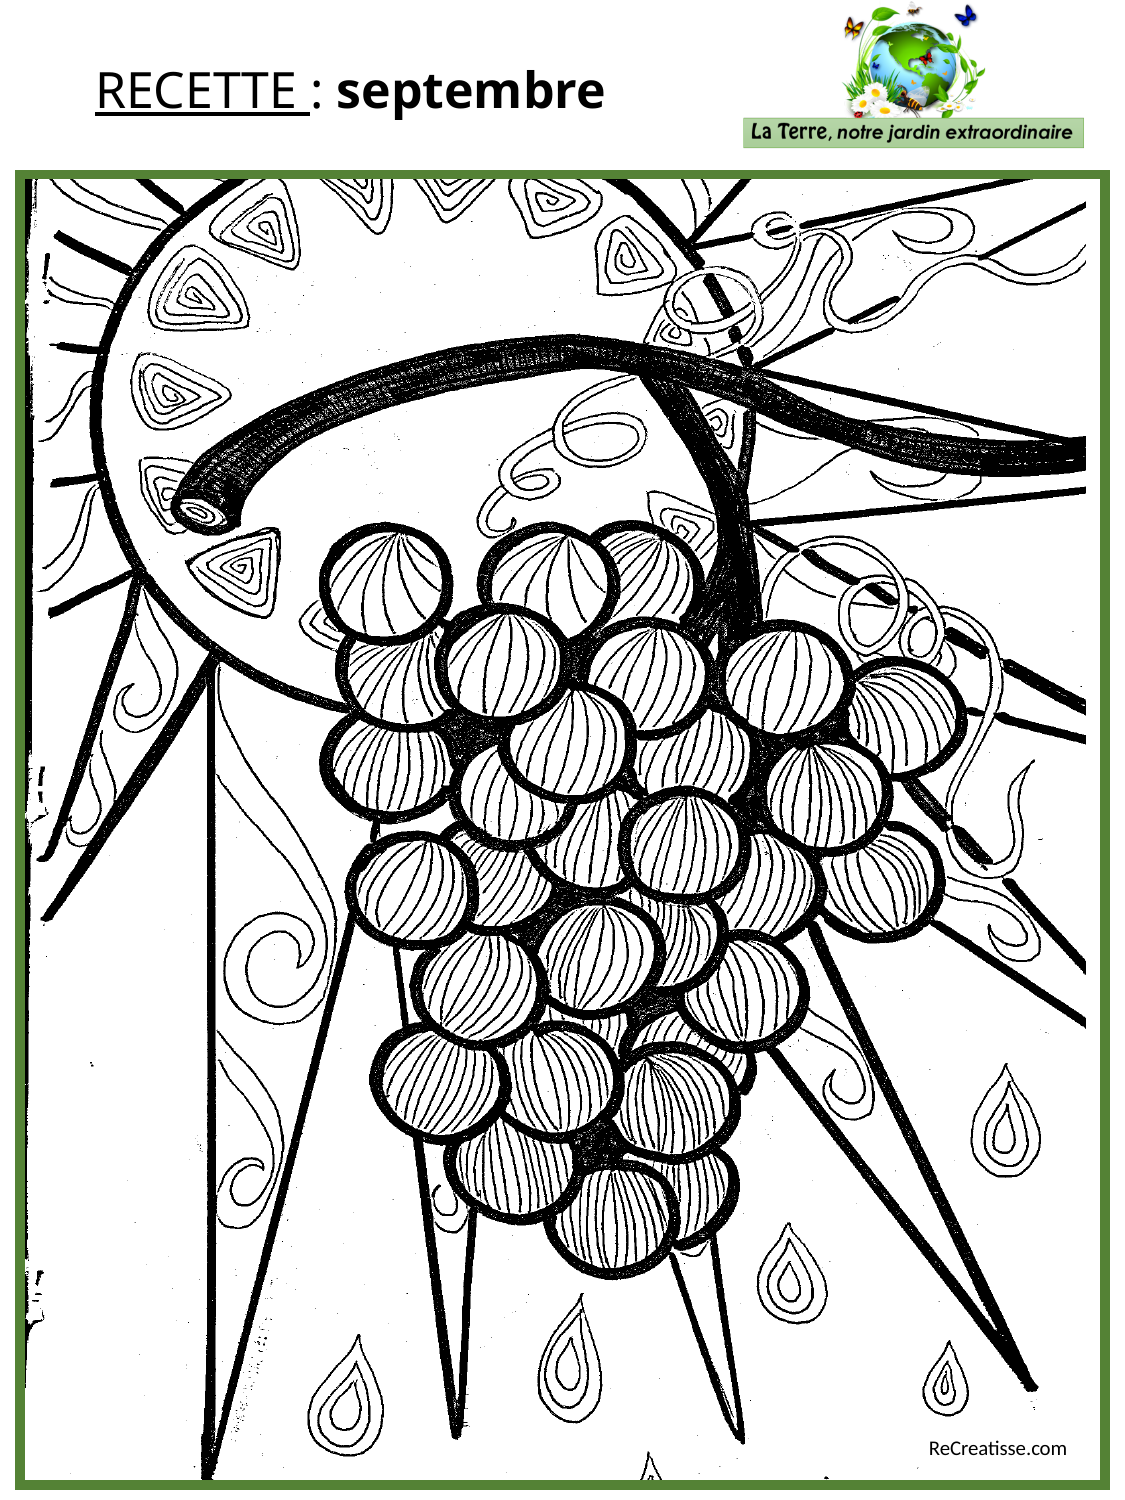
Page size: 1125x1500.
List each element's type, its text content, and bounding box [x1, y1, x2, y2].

text_box RECETTE : septembre [80, 51, 621, 126]
text_box ReCreatisse.com [914, 1427, 1082, 1467]
picture [739, 0, 1085, 155]
picture [25, 179, 1086, 1480]
